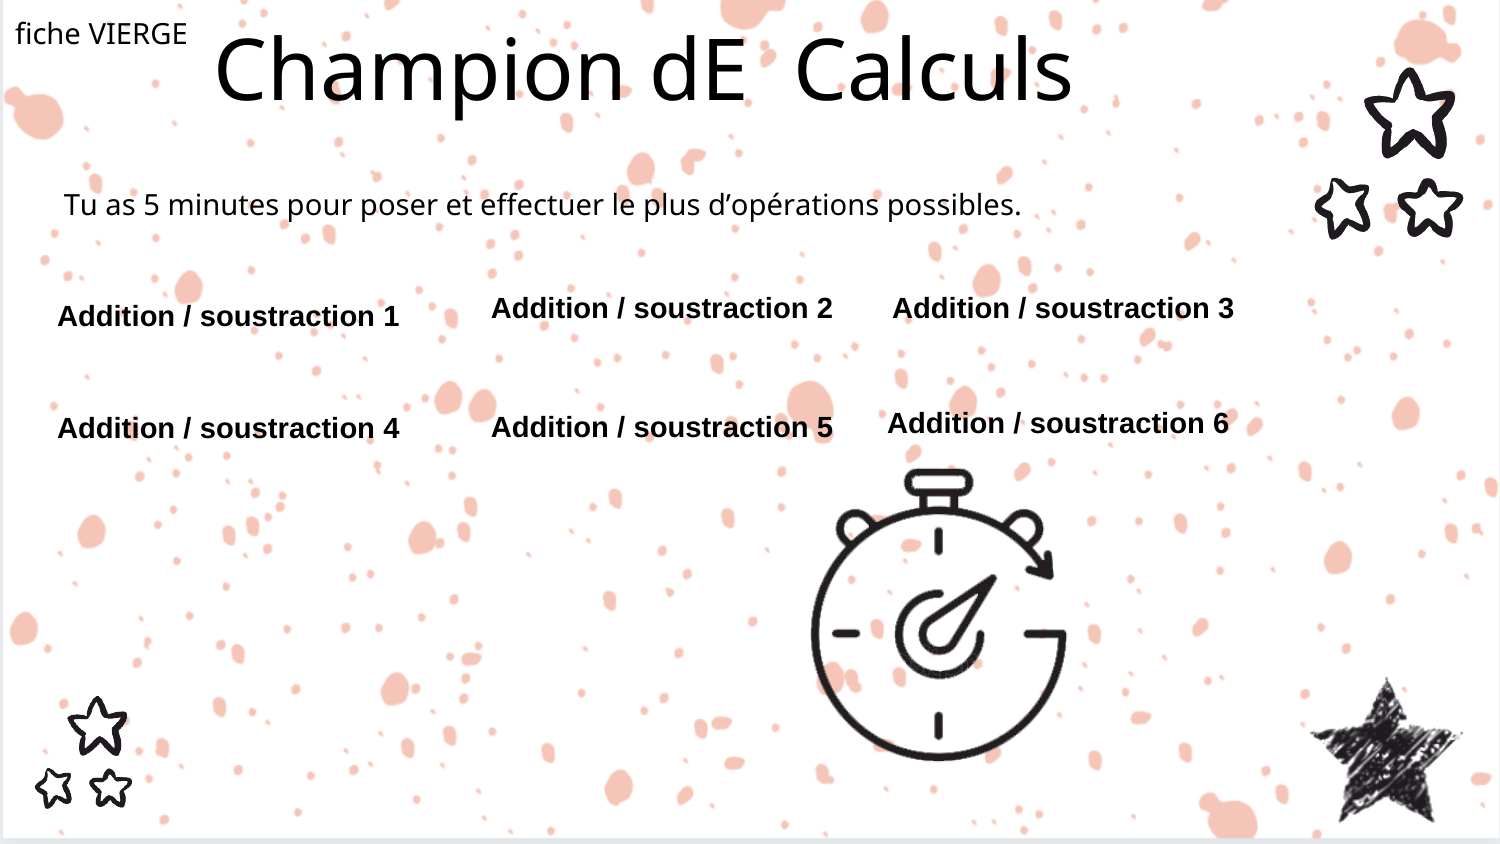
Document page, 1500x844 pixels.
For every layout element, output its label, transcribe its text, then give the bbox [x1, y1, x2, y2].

text_box Champion dE Calculs [198, 0, 1399, 134]
text_box Addition / soustraction 2 [475, 274, 877, 340]
text_box Addition / soustraction 1 [41, 282, 531, 349]
text_box fiche VIERGE [0, 0, 721, 66]
text_box Addition / soustraction 6 [872, 389, 1361, 455]
text_box Addition / soustraction 5 [475, 393, 965, 460]
text_box Addition / soustraction 3 [877, 274, 1366, 340]
text_box Tu as 5 minutes pour poser et effectuer le plus d’opérations possibles. [48, 171, 1316, 273]
picture [0, 0, 1500, 844]
text_box Addition / soustraction 4 [41, 394, 475, 460]
